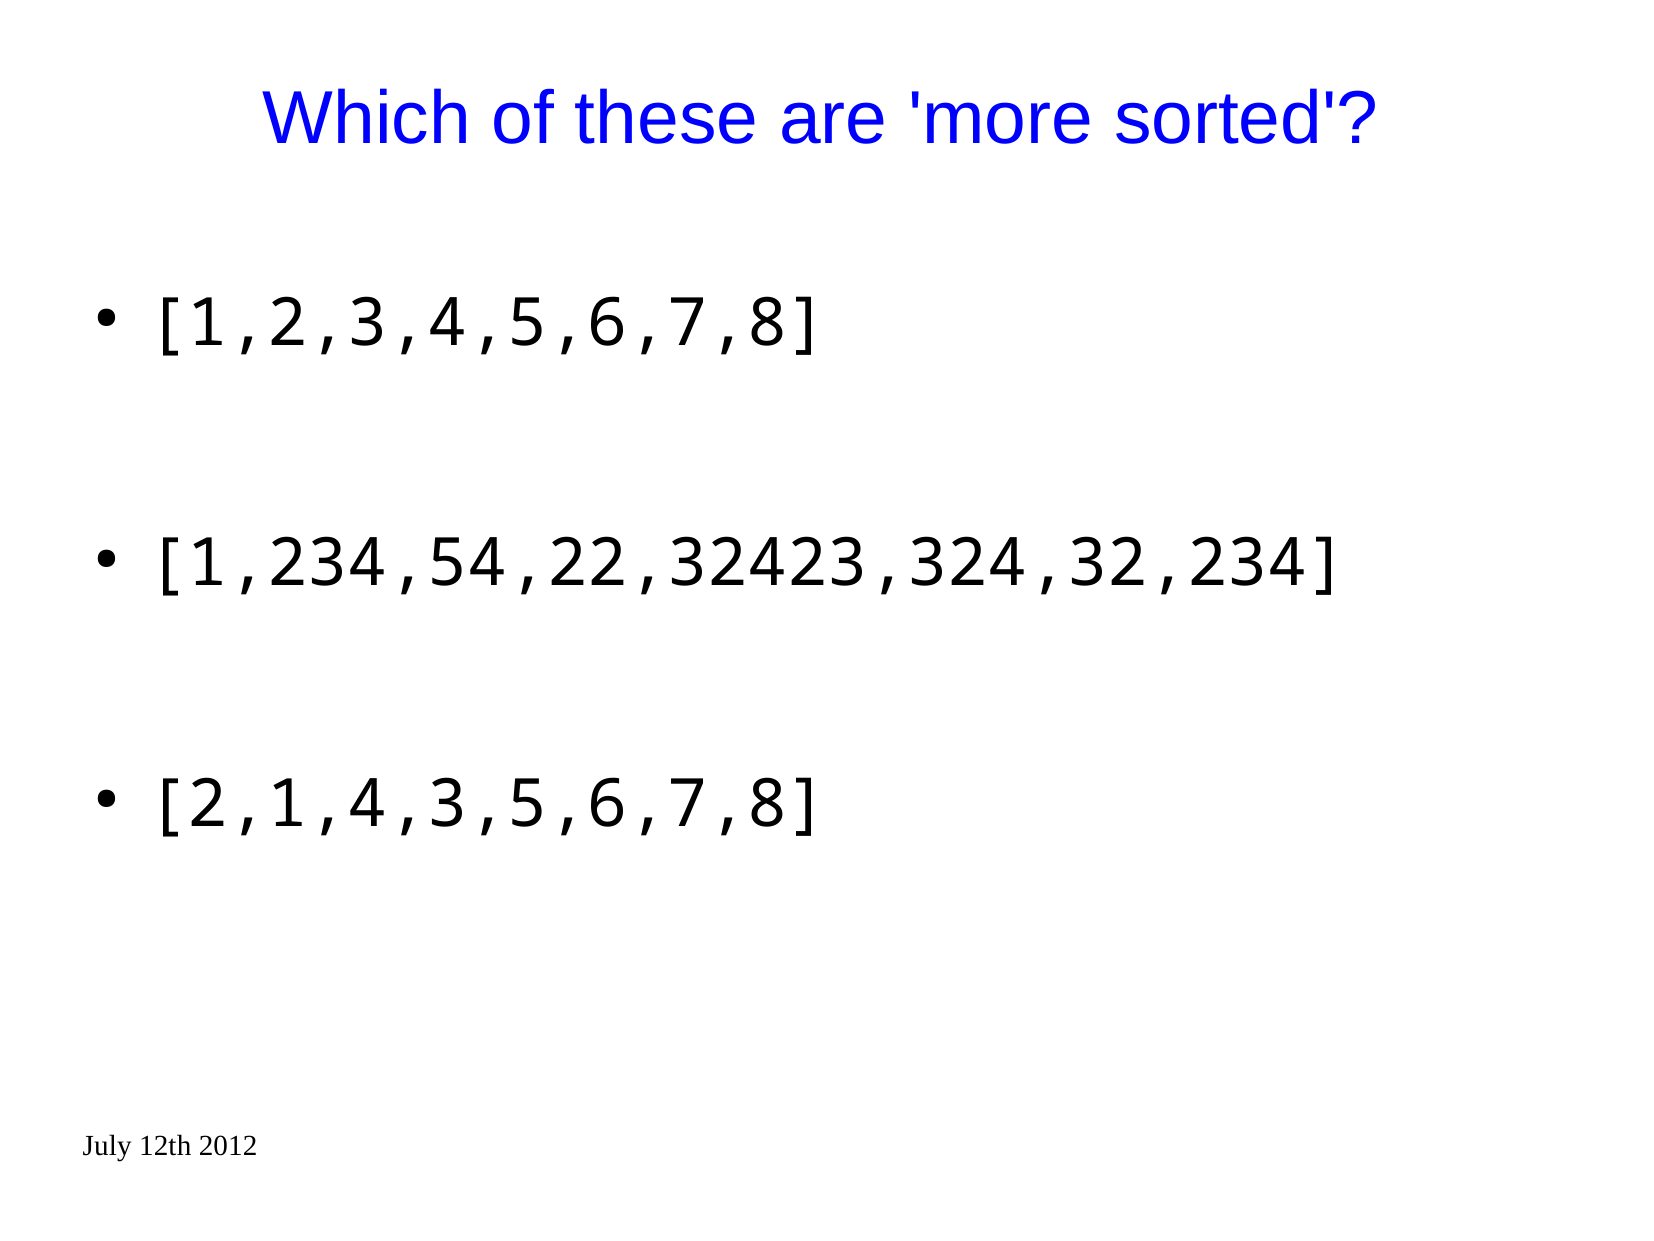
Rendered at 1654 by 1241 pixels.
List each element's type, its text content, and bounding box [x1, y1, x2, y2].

title Which of these are 'more sorted'? [76, 58, 1565, 178]
list [1,2,3,4,5,6,7,8] [1,234,54,22,32423,324,32,234] [2,1,4,3,5,6,7,8] [76, 274, 1565, 1093]
